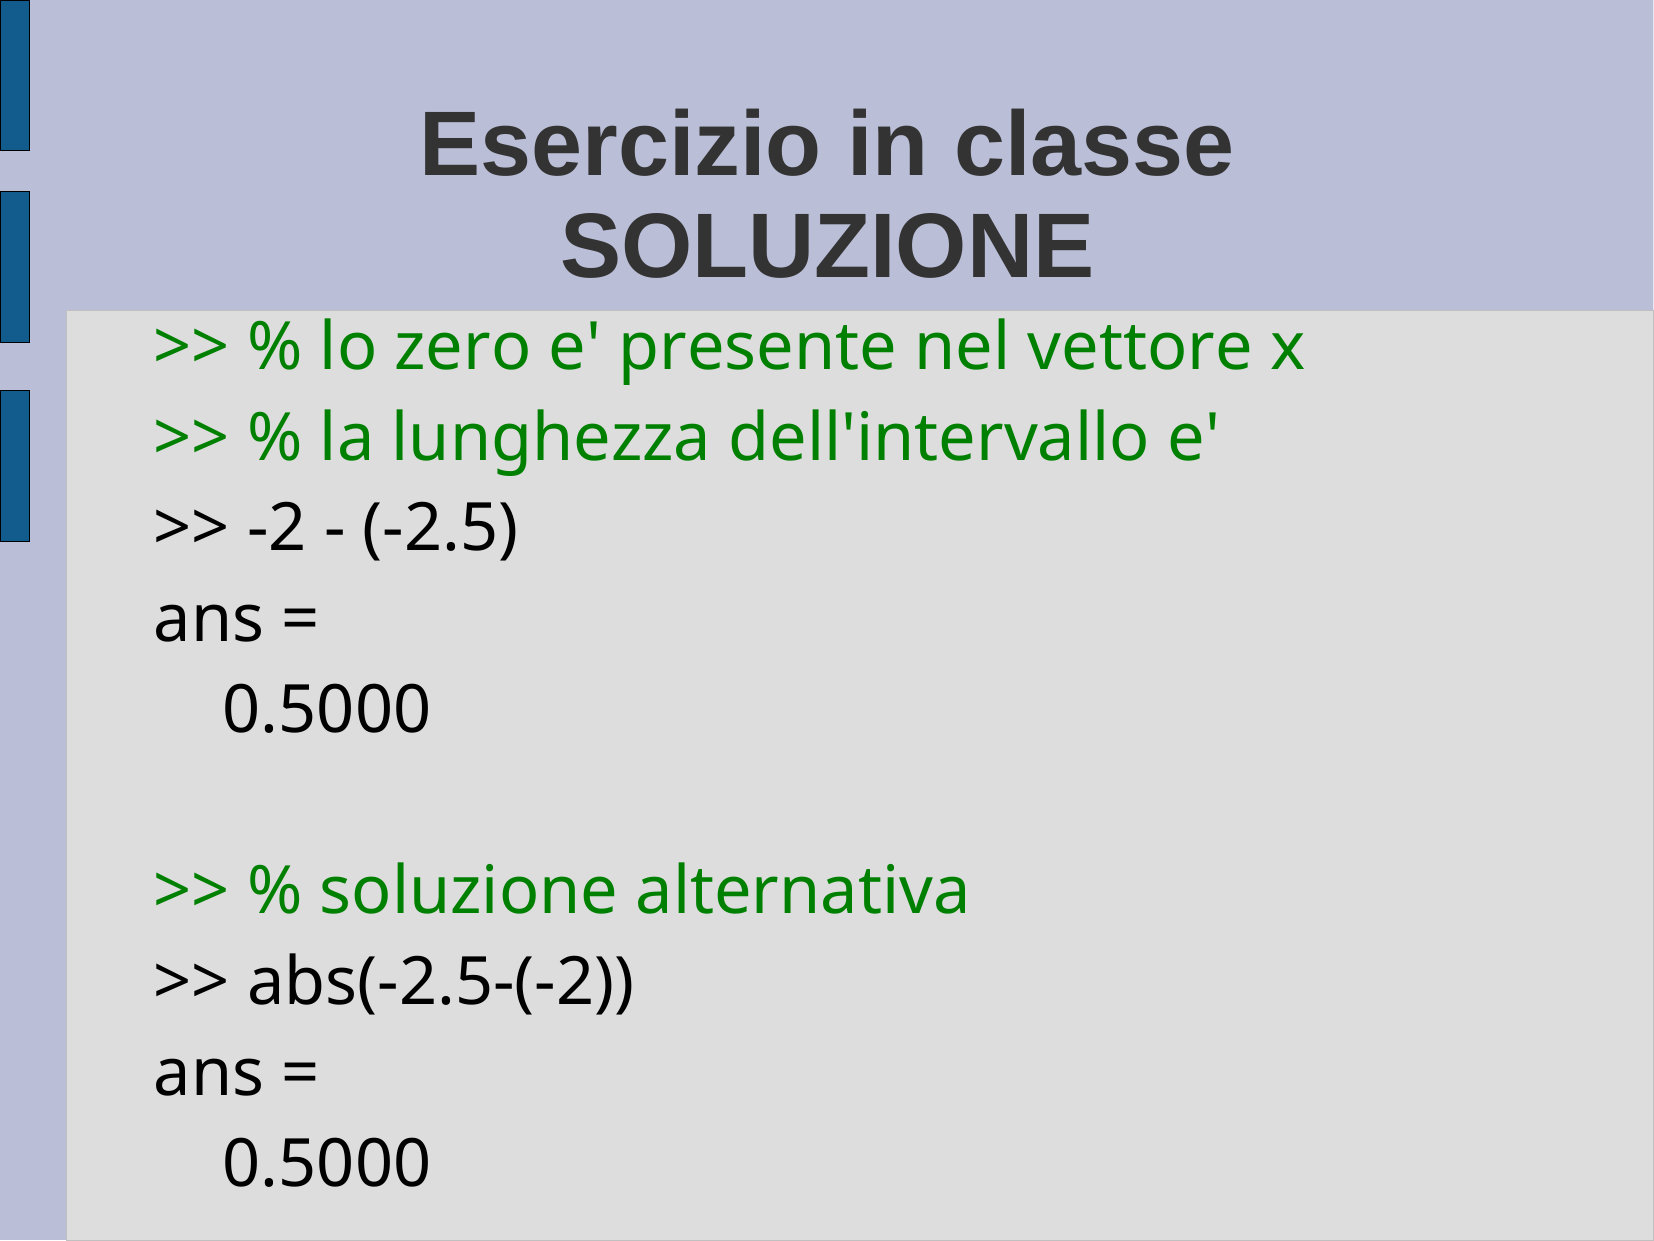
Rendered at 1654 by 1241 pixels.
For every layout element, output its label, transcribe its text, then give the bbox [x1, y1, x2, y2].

title Esercizio in classe SOLUZIONE [121, 92, 1534, 298]
subtitle >> % lo zero e' presente nel vettore x >> % la lunghezza dell'intervallo e' >> -2 - (-2.5) ans = 0.5000 >> % soluzione alternativa >> abs(-2.5-(-2)) ans = 0.5000 [118, 351, 1531, 1241]
